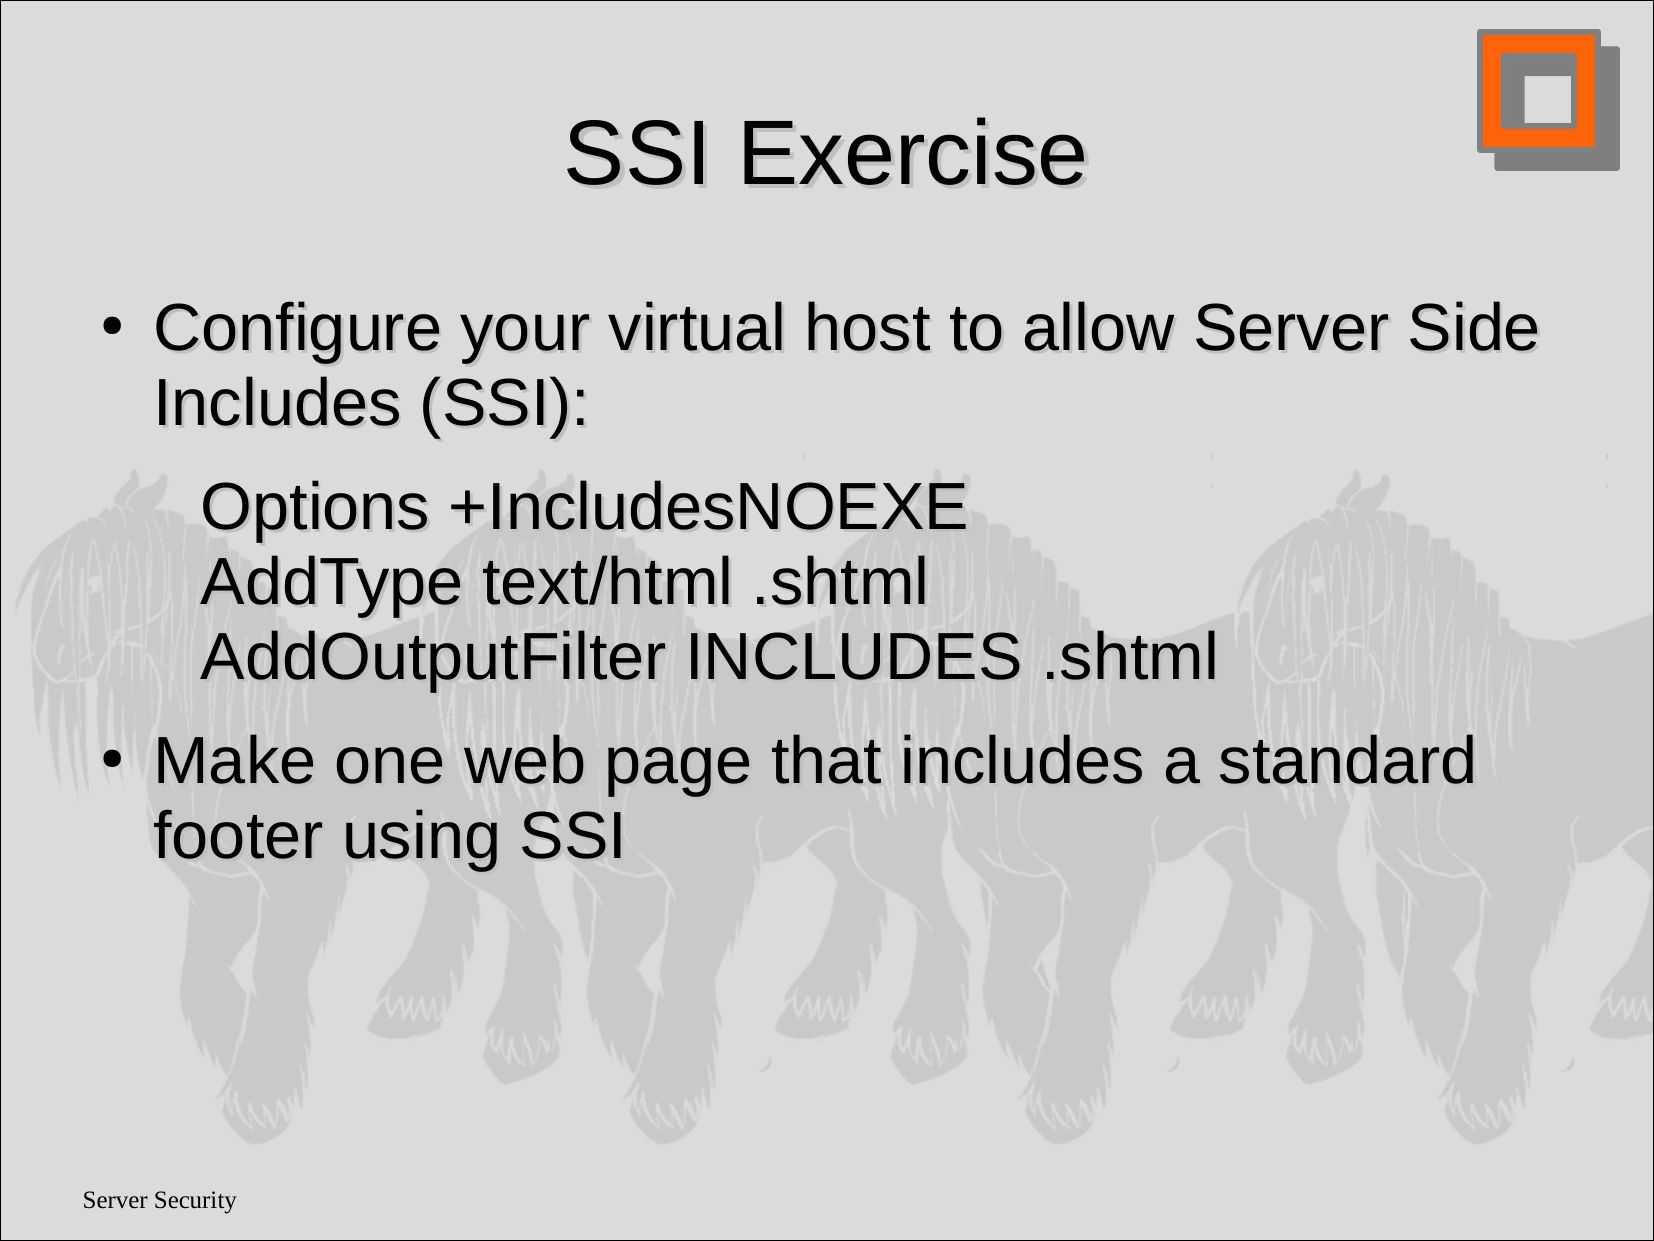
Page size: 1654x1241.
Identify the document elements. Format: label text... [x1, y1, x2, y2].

list Configure your virtual host to allow Server Side Includes (SSI): Options +IncludesNOEXE AddType text/html .shtml AddOutputFilter INCLUDES .shtml Make one web page that includes a standard footer using SSI [82, 290, 1571, 1094]
title SSI Exercise [82, 56, 1571, 250]
